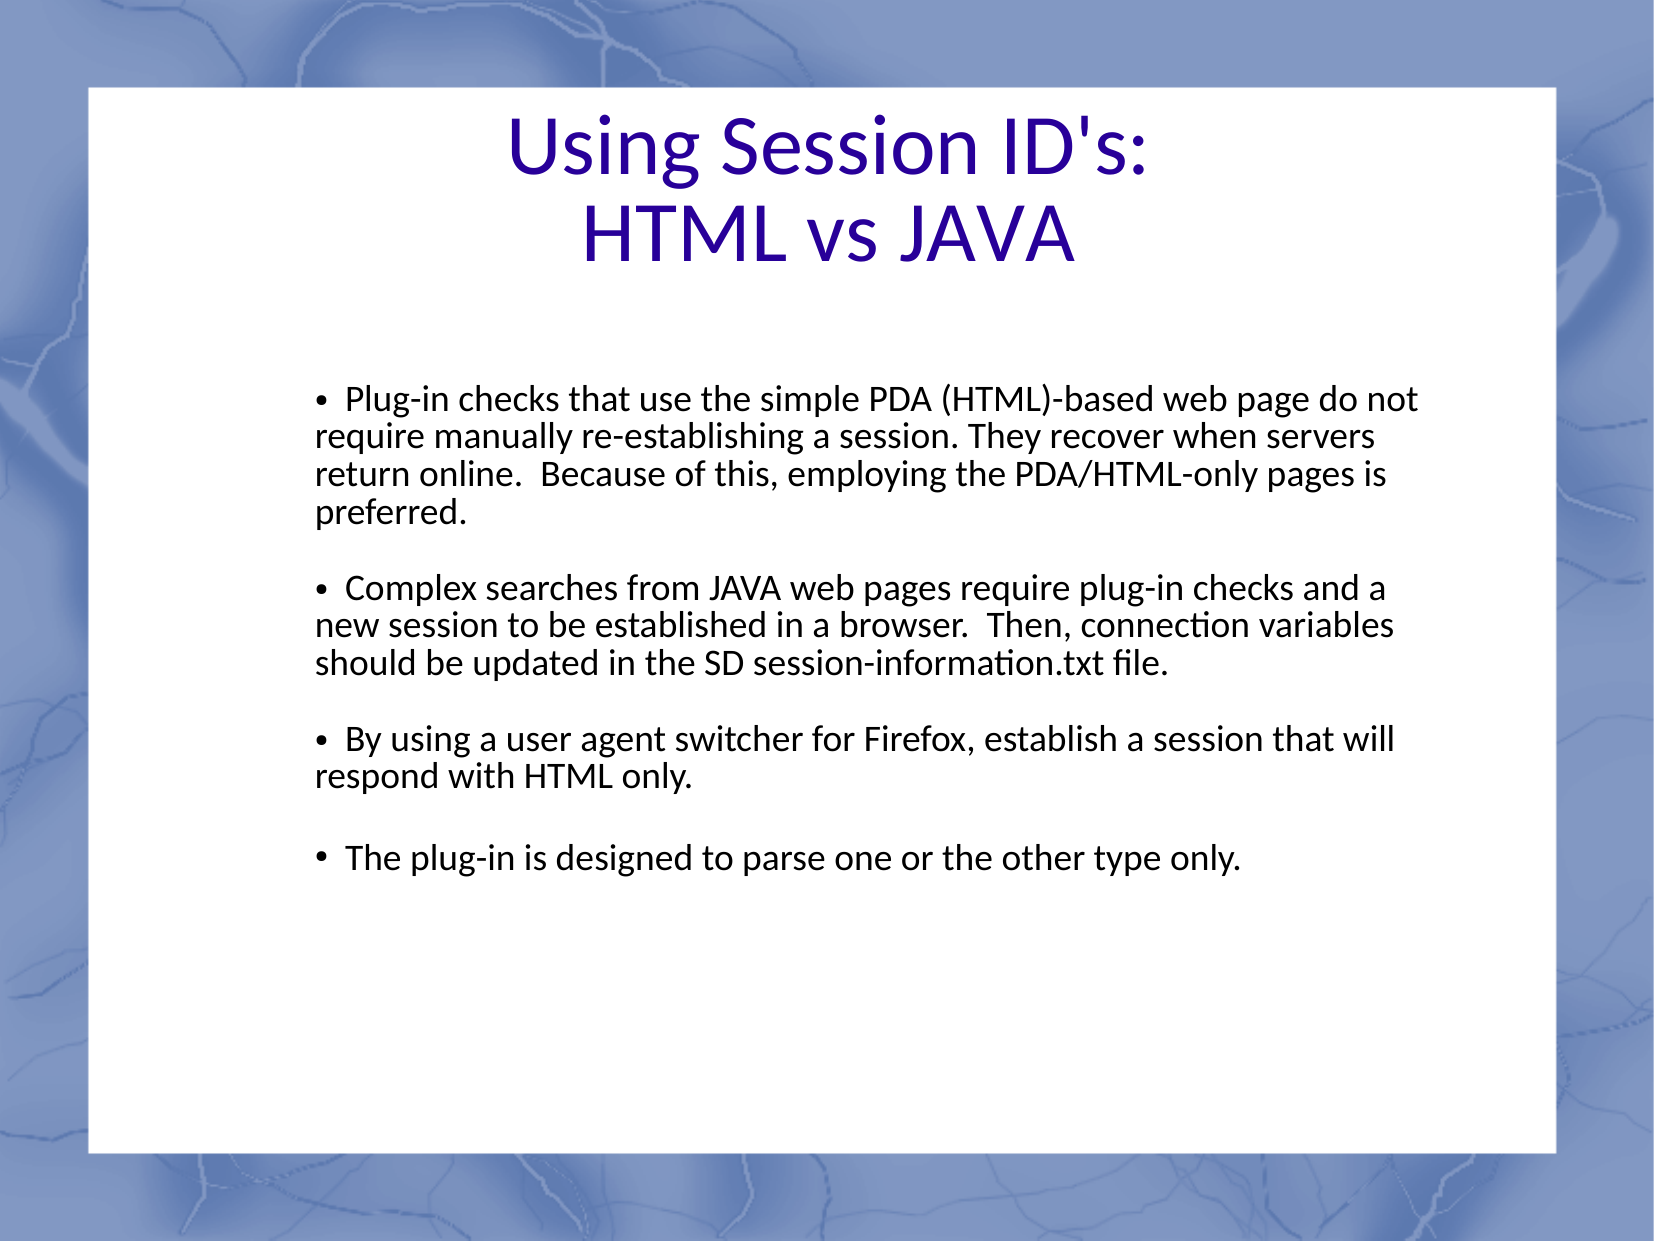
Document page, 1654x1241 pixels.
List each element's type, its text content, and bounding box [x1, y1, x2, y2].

title Using Session ID's: HTML vs JAVA [120, 91, 1538, 302]
text_box Plug-in checks that use the simple PDA (HTML)-based web page do not require manually re-establishing a session. They recover when servers return online. Because of this, employing the PDA/HTML-only pages is preferred. Complex searches from JAVA web pages require plug-in checks and a new session to be established in a browser. Then, connection variables should be updated in the SD session-information.txt file. By using a user agent switcher for Firefox, establish a session that will respond with HTML only. The plug-in is designed to parse one or the other type only. [300, 262, 1463, 1010]
picture [0, 0, 1654, 1241]
